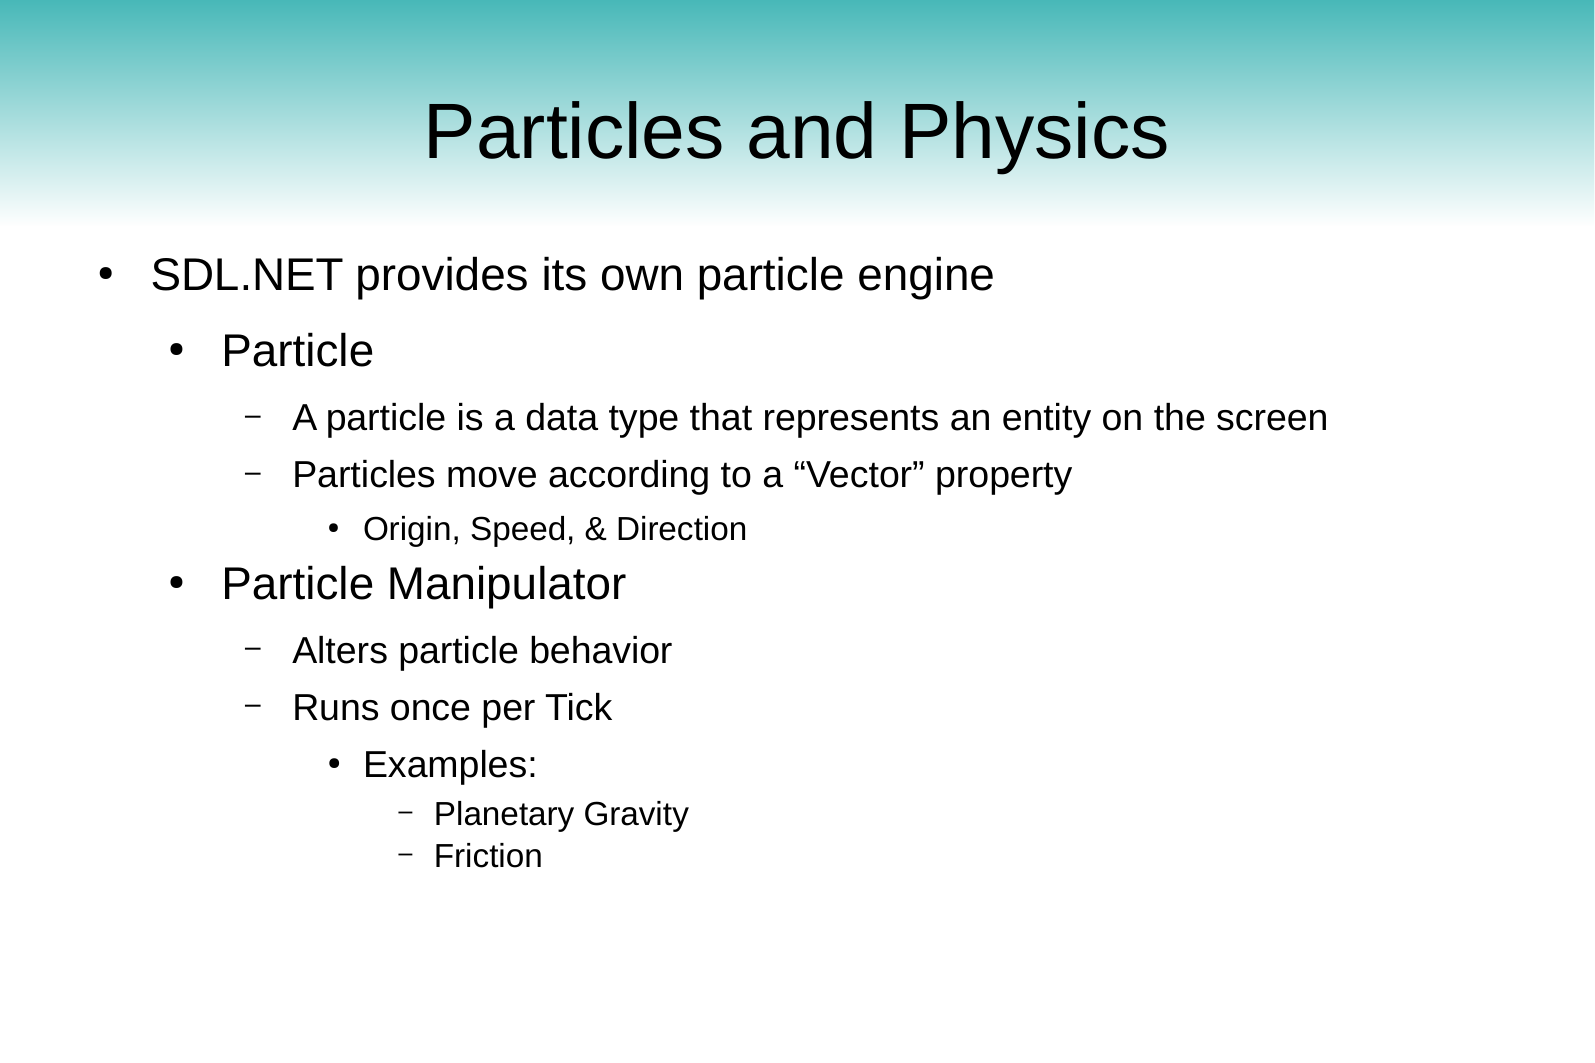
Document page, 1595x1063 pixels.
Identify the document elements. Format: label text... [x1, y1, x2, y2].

title Particles and Physics [79, 42, 1515, 220]
list SDL.NET provides its own particle engine Particle A particle is a data type that represents an entity on the screen Particles move according to a “Vector” property Origin, Speed, & Direction Particle Manipulator Alters particle behavior Runs once per Tick Examples: Planetary Gravity Friction [79, 248, 1515, 951]
text_box [0, 0, 1595, 226]
